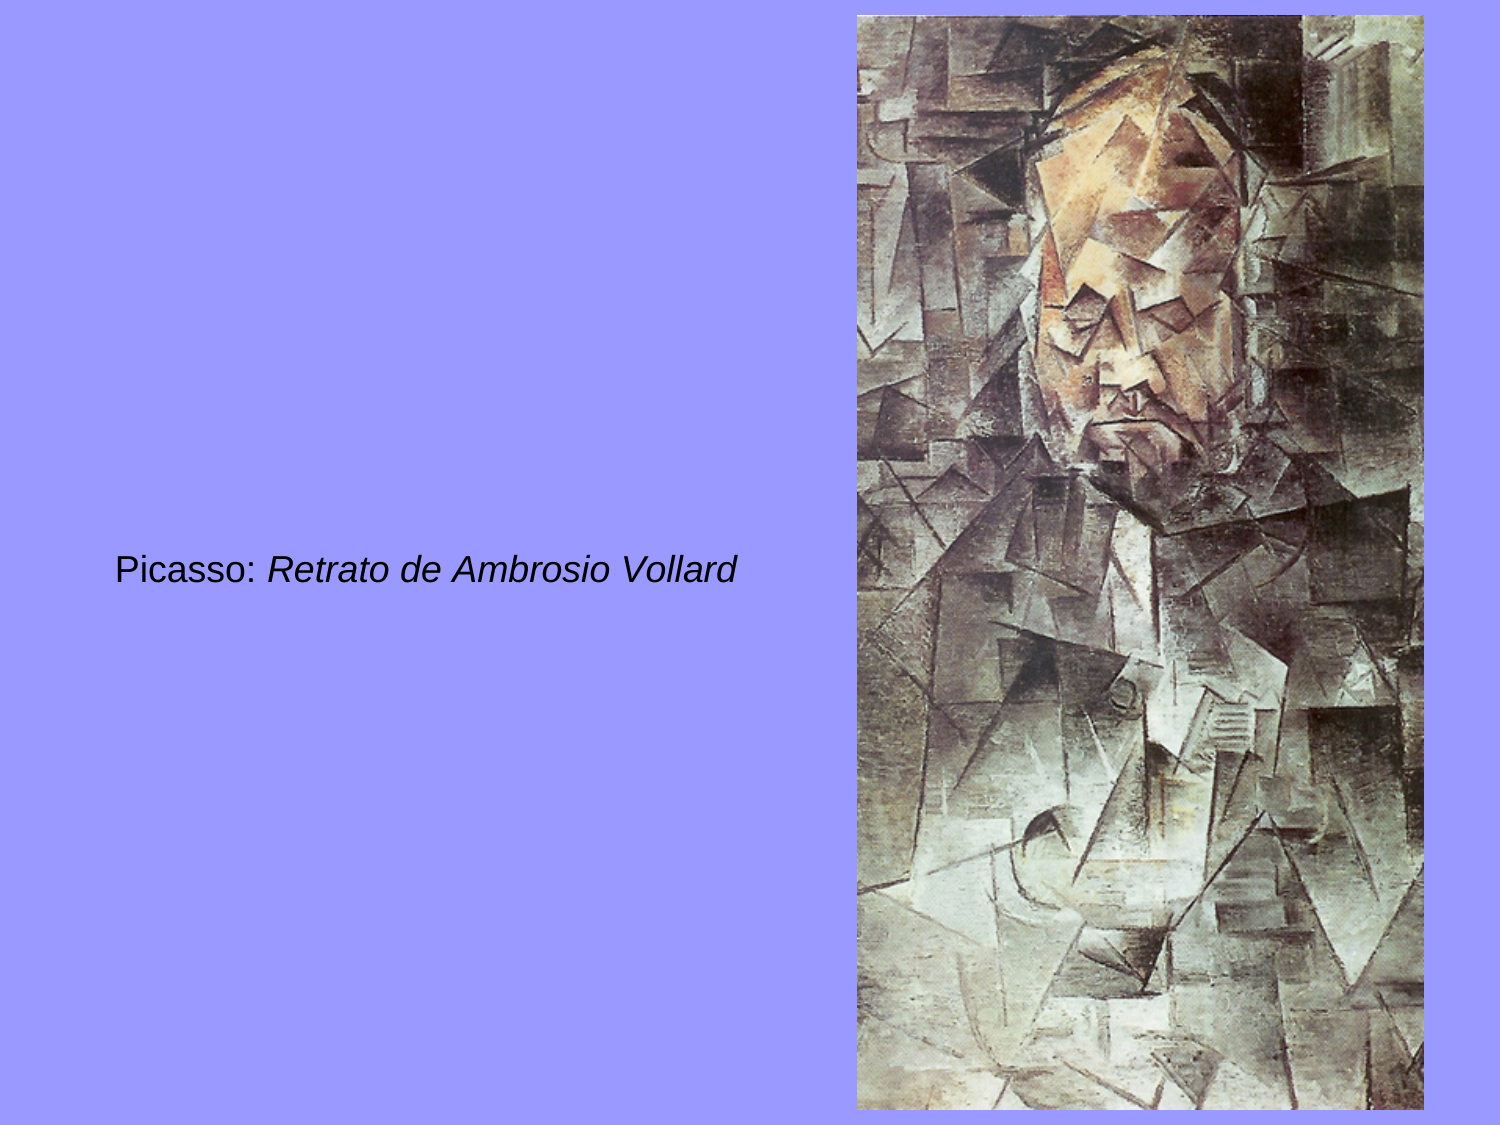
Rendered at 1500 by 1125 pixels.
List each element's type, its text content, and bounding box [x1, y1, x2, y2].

text_box Picasso: Retrato de Ambrosio Vollard [100, 537, 752, 599]
picture [857, 15, 1424, 1110]
